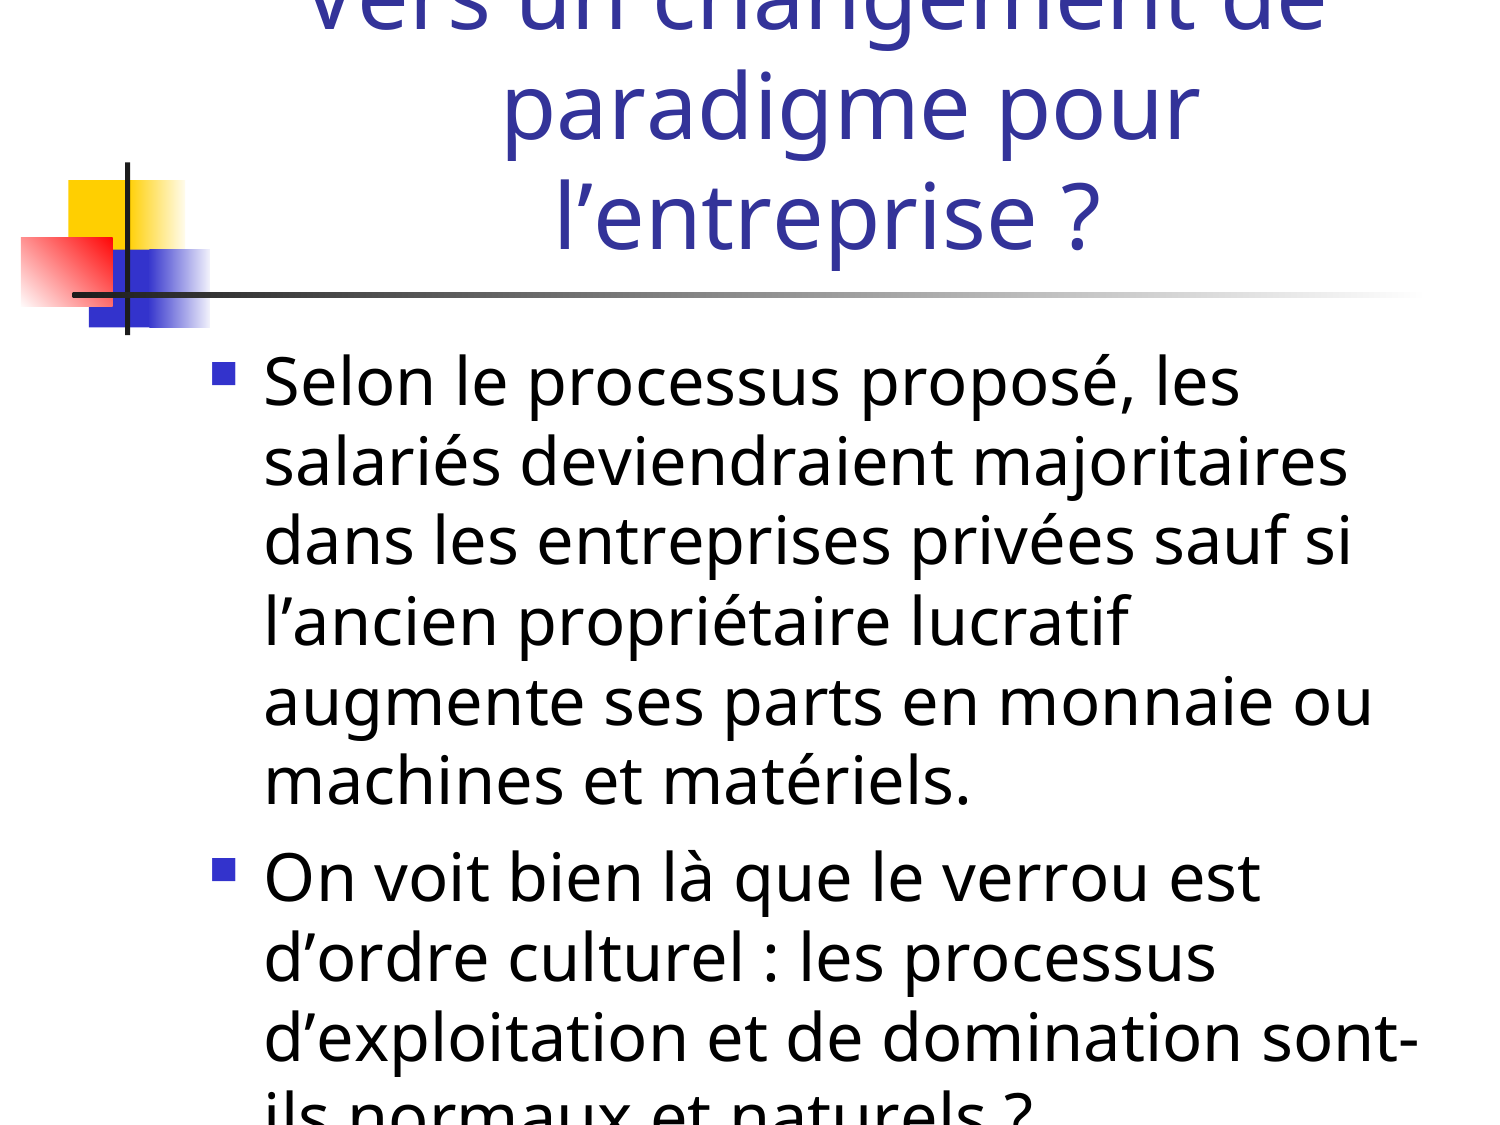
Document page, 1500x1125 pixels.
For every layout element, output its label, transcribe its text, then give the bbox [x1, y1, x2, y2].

text_box Vers un changement de paradigme pour l’entreprise ? [188, 35, 1468, 276]
text_box Selon le processus proposé, les salariés deviendraient majoritaires dans les entreprises privées sauf si l’ancien propriétaire lucratif augmente ses parts en monnaie ou machines et matériels. On voit bien là que le verrou est d’ordre culturel : les processus d’exploitation et de domination sont-ils normaux et naturels ? [193, 331, 1470, 1007]
